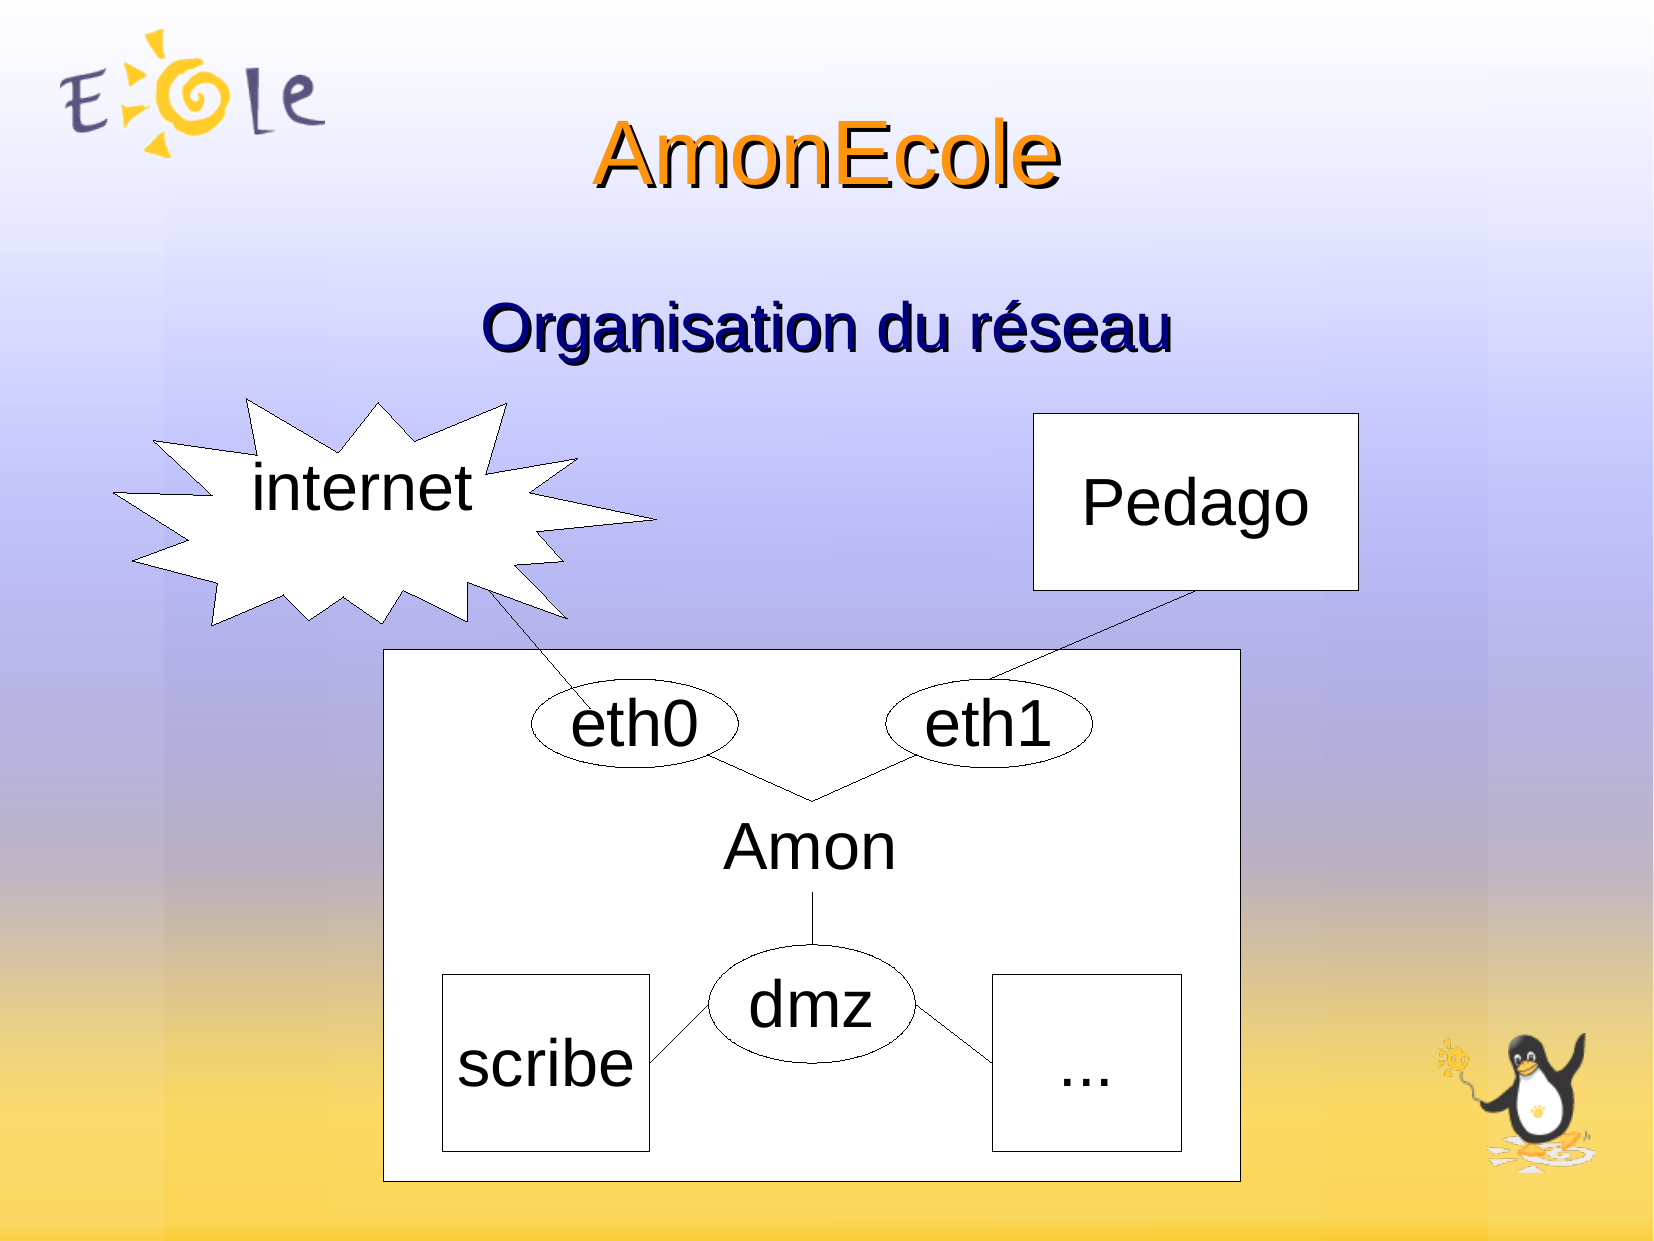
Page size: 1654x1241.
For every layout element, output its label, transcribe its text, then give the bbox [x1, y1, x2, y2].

text_box Pedago [1033, 443, 1359, 591]
text_box [520, 458, 657, 565]
text_box [383, 649, 1241, 1182]
text_box eth0 [531, 679, 739, 768]
text_box Amon [708, 801, 916, 893]
picture [0, 0, 1654, 1241]
text_box dmz [708, 944, 916, 1064]
text_box internet [236, 443, 520, 571]
text_box eth1 [885, 679, 1093, 768]
text_box scribe [442, 974, 650, 1152]
text_box ... [992, 974, 1182, 1152]
text_box Organisation du réseau [82, 284, 1571, 443]
title AmonEcole [82, 49, 1571, 257]
text_box [113, 443, 568, 626]
